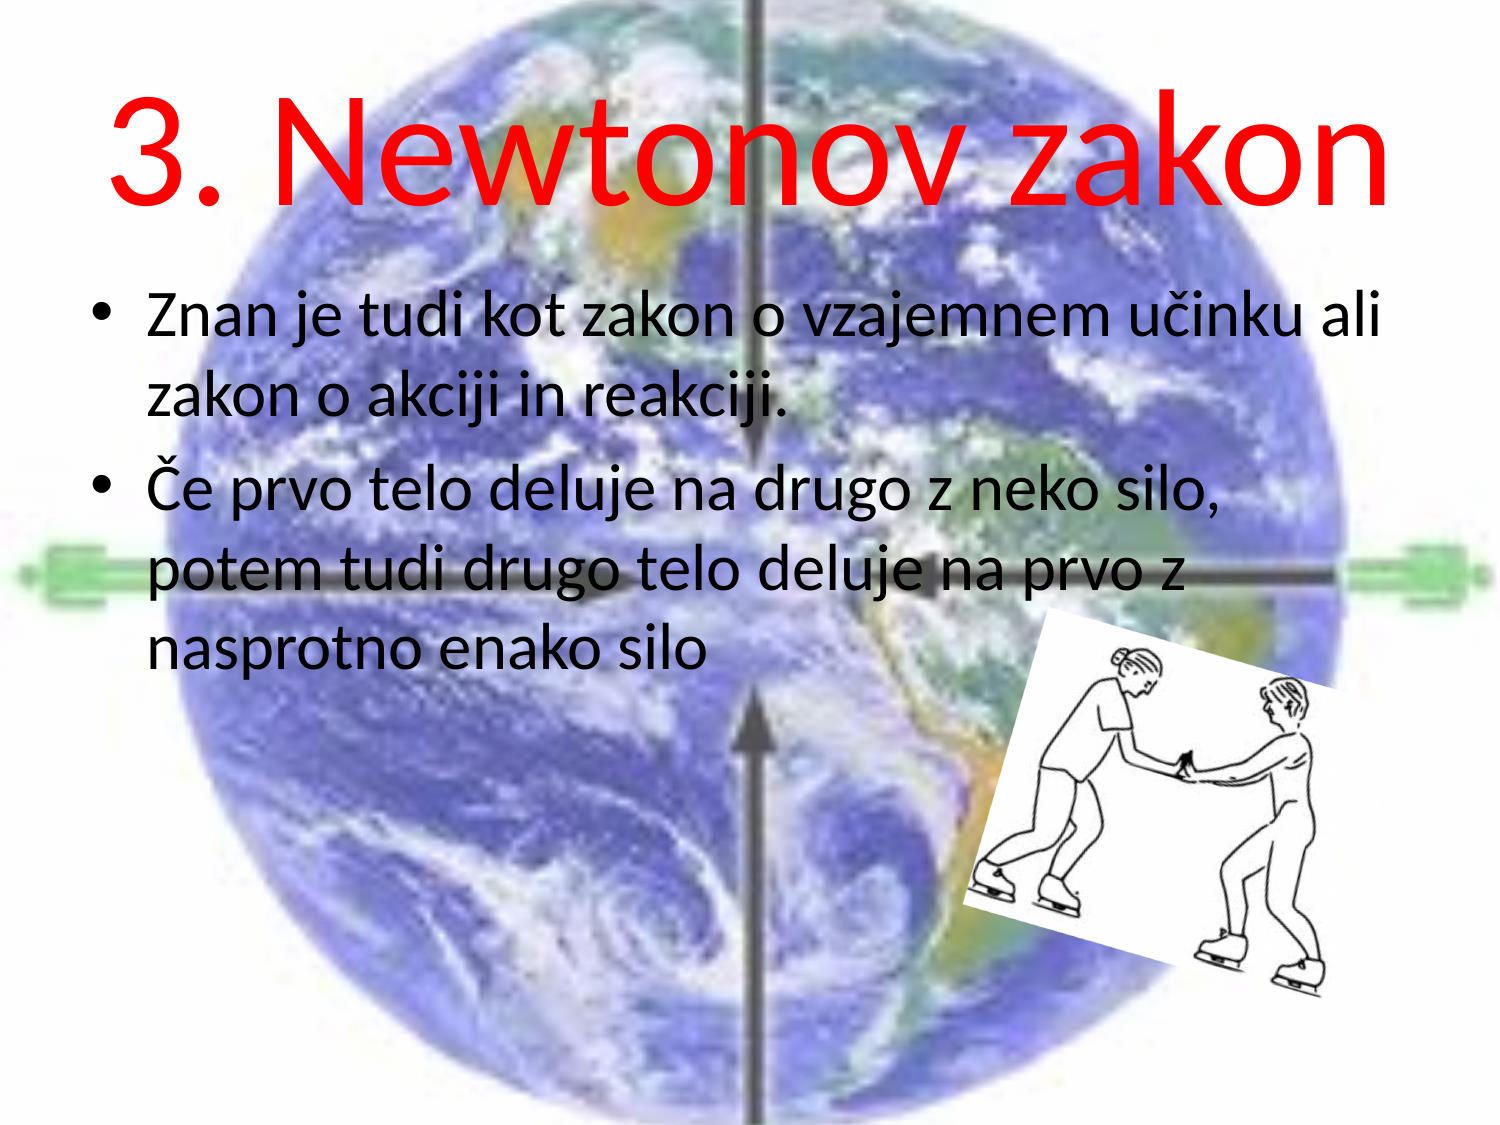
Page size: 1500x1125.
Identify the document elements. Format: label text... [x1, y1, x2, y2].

list Znan je tudi kot zakon o vzajemnem učinku ali zakon o akciji in reakciji. Če prvo telo deluje na drugo z neko silo, potem tudi drugo telo deluje na prvo z nasprotno enako silo [75, 262, 1425, 1005]
title 3. Newtonov zakon [75, 45, 1425, 233]
picture [0, 0, 1500, 1125]
